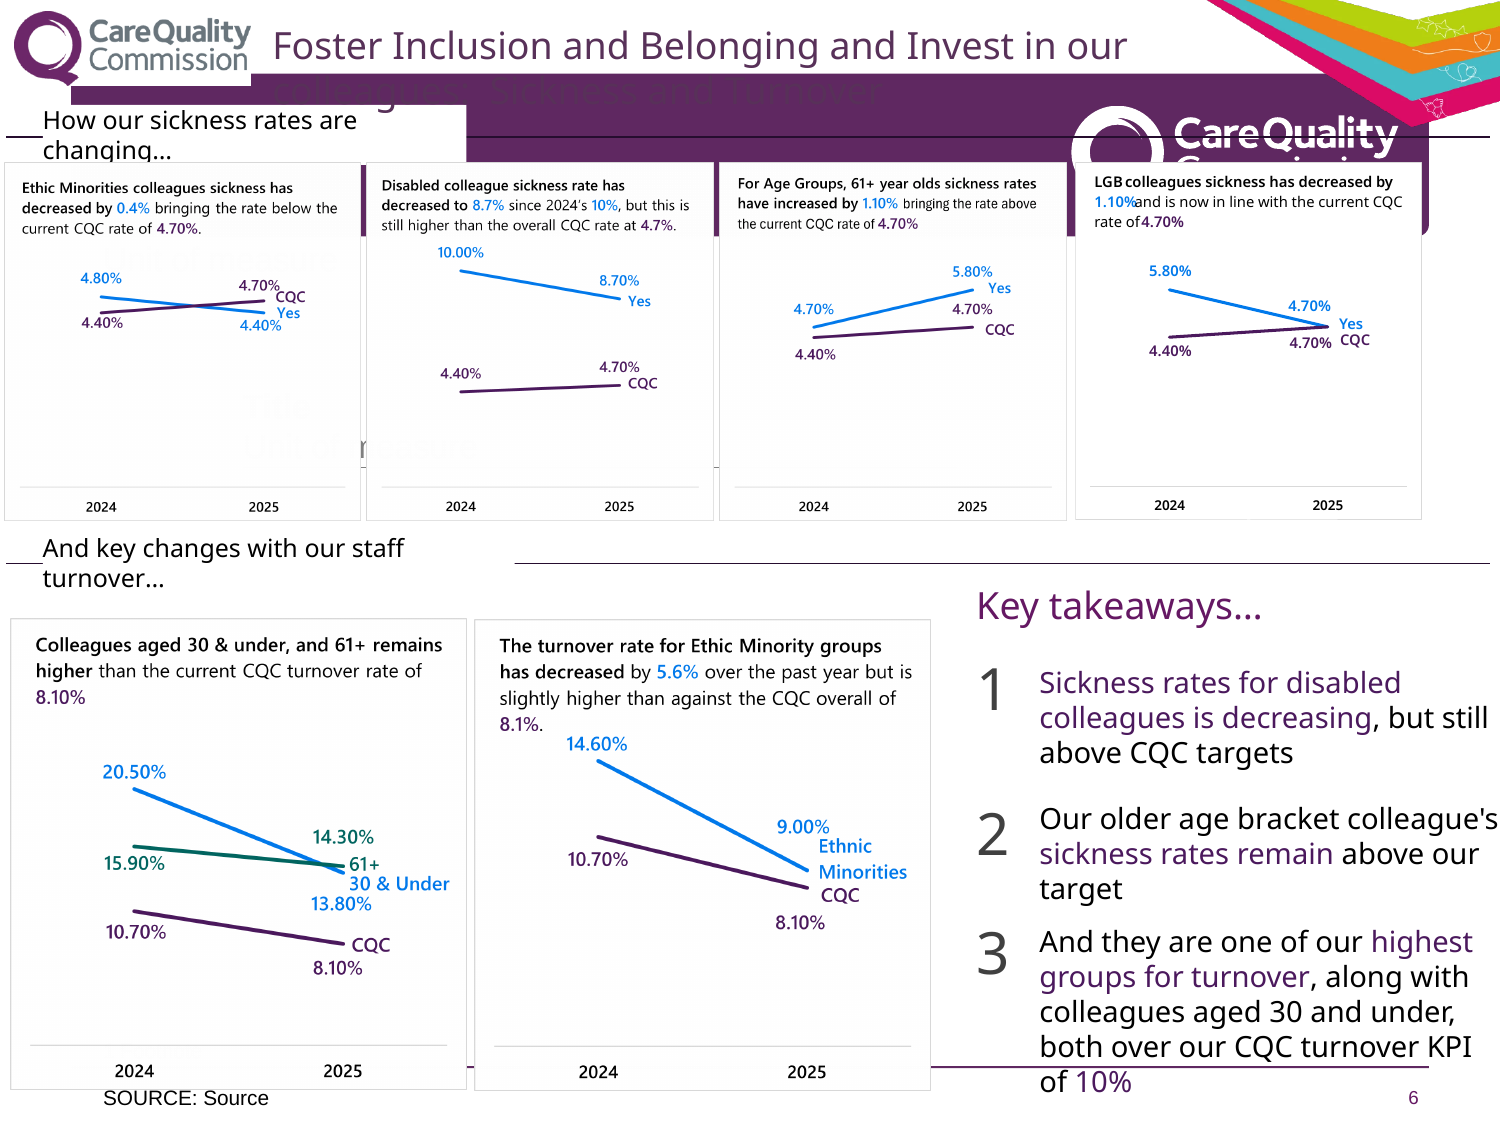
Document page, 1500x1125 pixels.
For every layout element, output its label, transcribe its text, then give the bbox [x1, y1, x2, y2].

picture [4, 162, 361, 521]
text_box 1 [961, 644, 1034, 731]
picture [366, 162, 714, 521]
text_box Sickness rates for disabled colleagues is decreasing, but still above CQC targets [1024, 656, 1500, 778]
text_box Foster Inclusion and Belonging and Invest in our colleagues: Sickness and Turnover [257, 14, 1206, 125]
picture [474, 619, 931, 1091]
text_box Key takeaways… [961, 574, 1401, 635]
picture [1075, 162, 1423, 521]
text_box And they are one of our highest groups for turnover, along with colleagues aged 30 and under, both over our CQC turnover KPI of 10% [1024, 916, 1500, 1073]
text_box 3 [961, 908, 1034, 995]
text_box Our older age bracket colleague's sickness rates remain above our target [1024, 792, 1500, 915]
text_box And key changes with our staff turnover… [42, 545, 515, 580]
picture [719, 162, 1067, 521]
picture [1206, 0, 1500, 127]
title How our sickness rates are changing… [42, 118, 467, 152]
text_box 2 [961, 789, 1034, 876]
picture [10, 618, 467, 1090]
picture [14, 11, 251, 87]
